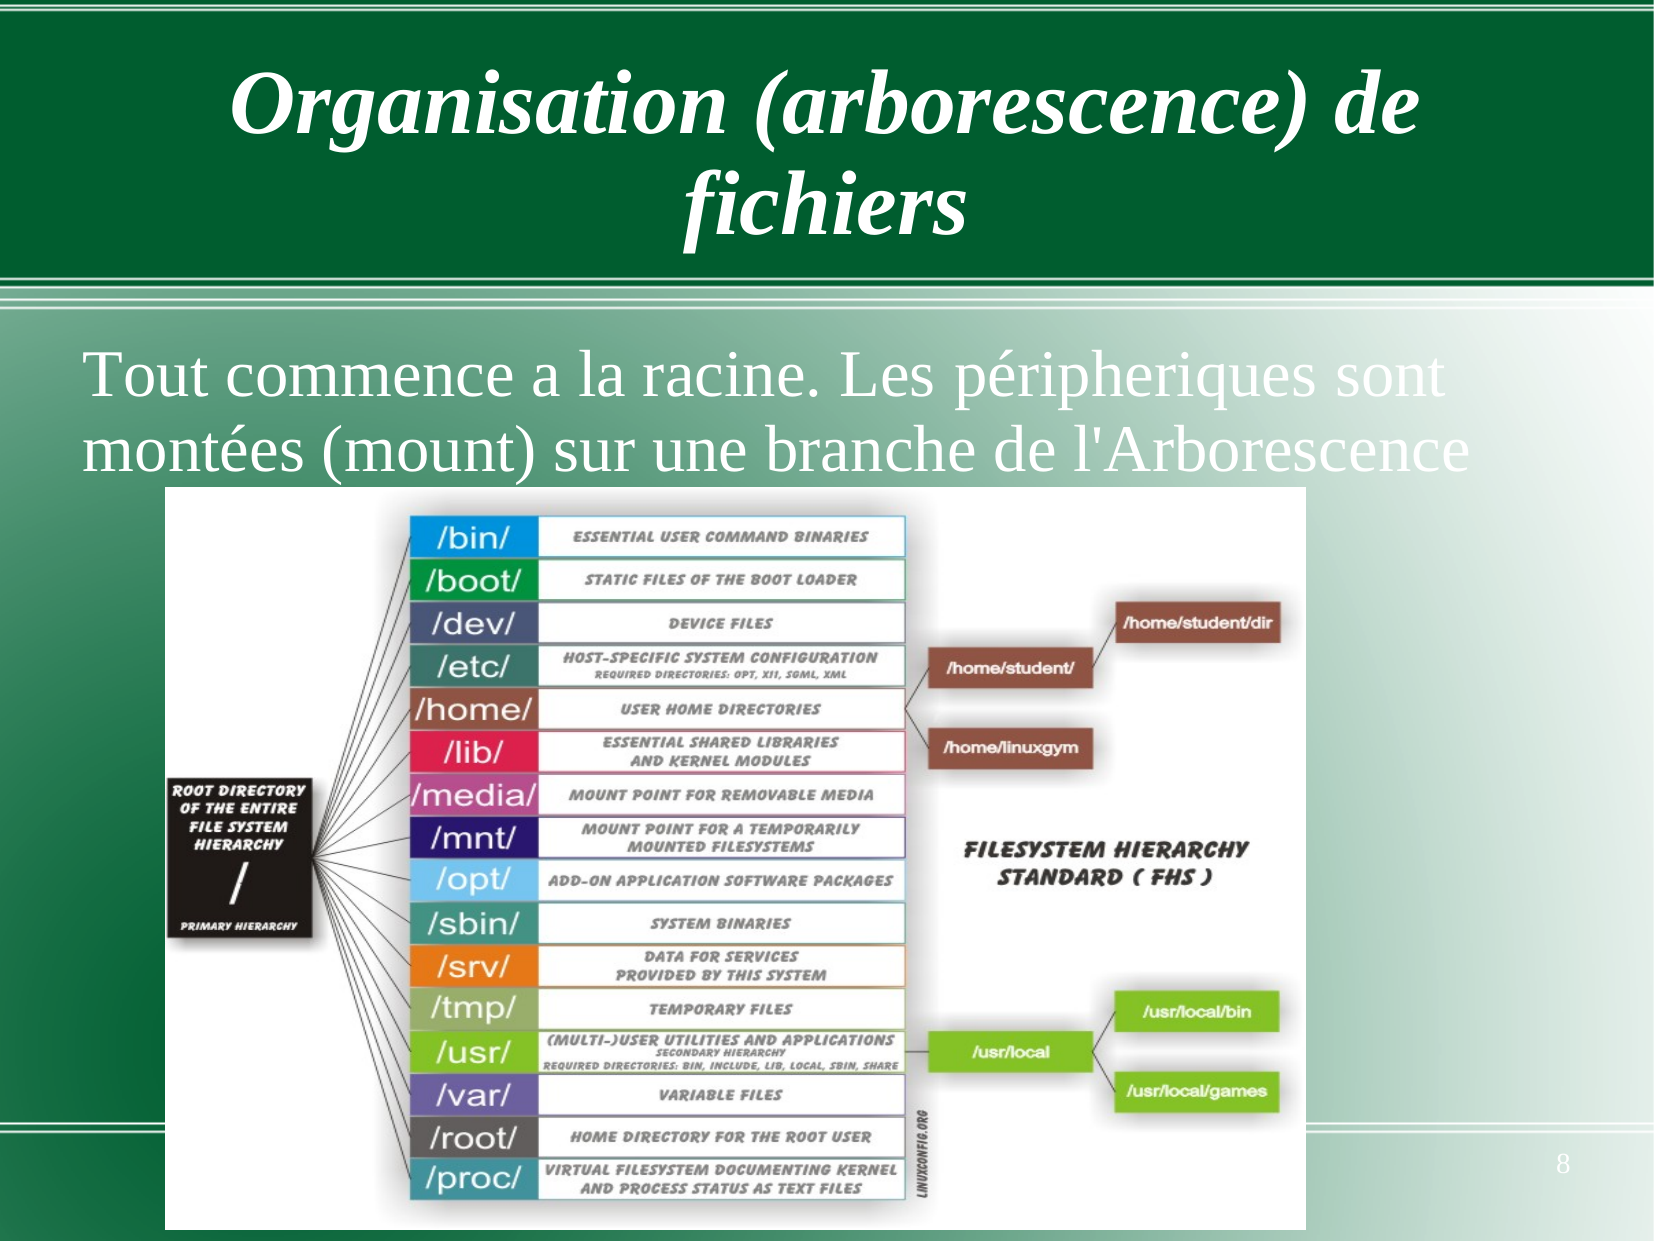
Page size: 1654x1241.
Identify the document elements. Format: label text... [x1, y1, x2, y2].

picture [0, 0, 1654, 1241]
list Tout commence a la racine. Les péripheriques sont montées (mount) sur une branche de l'Arborescence [82, 337, 1571, 1057]
title Organisation (arborescence) de fichiers [82, 49, 1571, 257]
